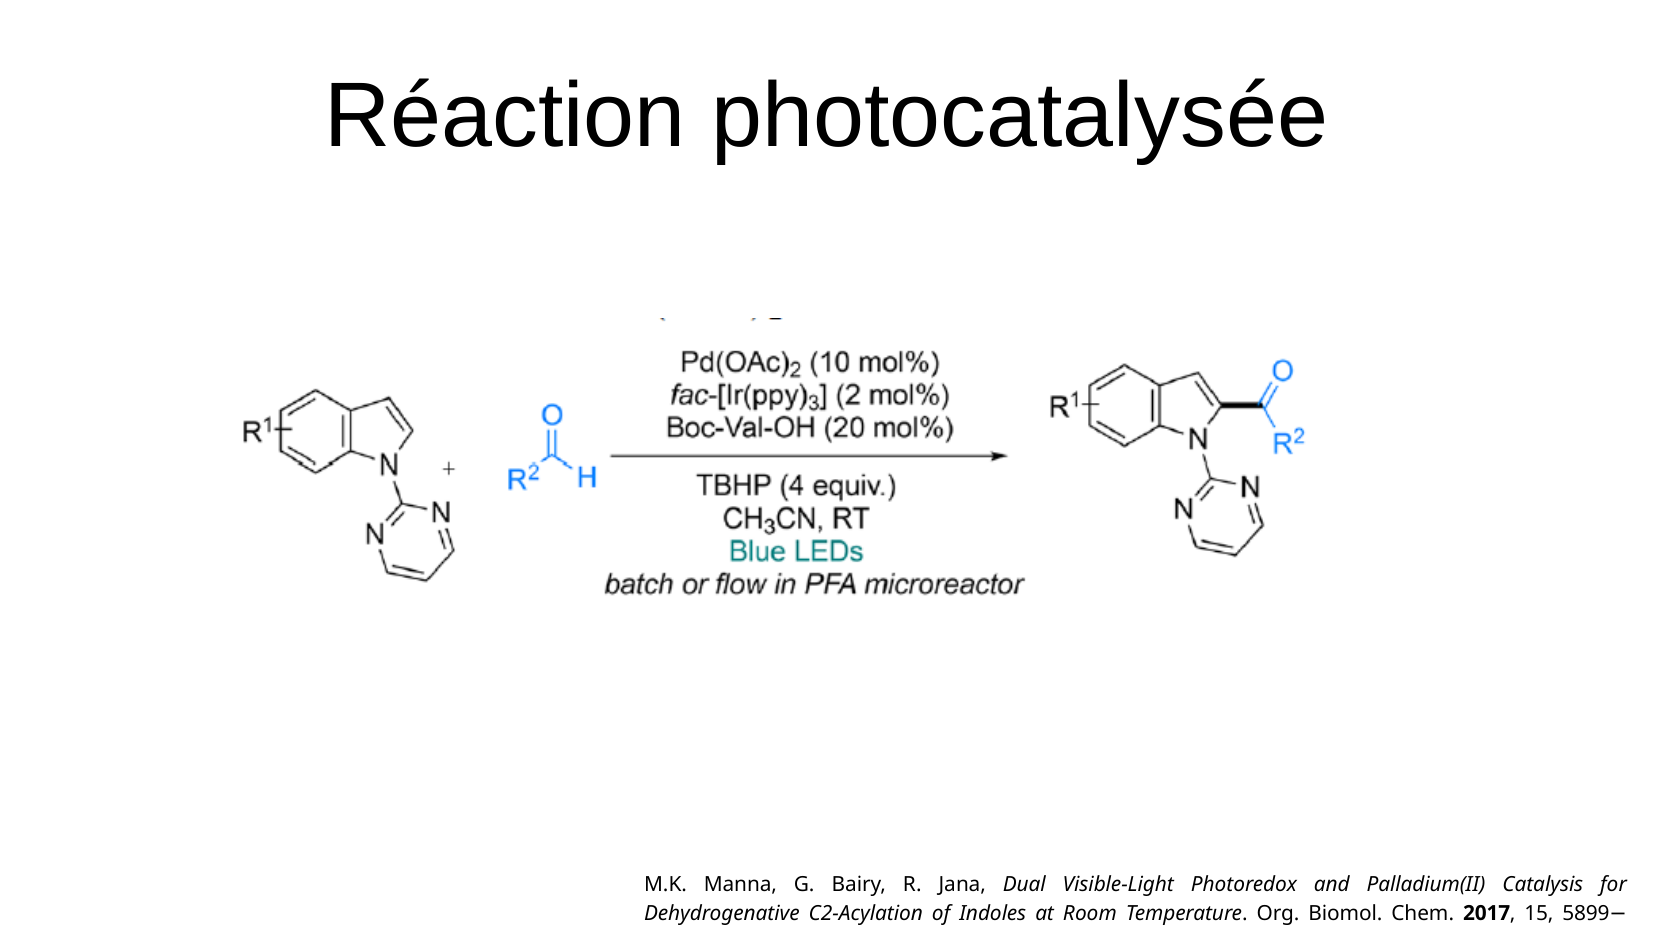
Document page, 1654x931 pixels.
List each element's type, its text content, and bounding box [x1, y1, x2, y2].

title Réaction photocatalysée [82, 37, 1571, 193]
picture [236, 318, 1339, 616]
text_box M.K. Manna, G. Bairy, R. Jana, Dual Visible-Light Photoredox and Palladium(II) Catalysis for Dehydrogenative C2-Acylation of Indoles at Room Temperature. Org. Biomol. Chem. 2017, 15, 5899− 5903 [629, 862, 1642, 924]
